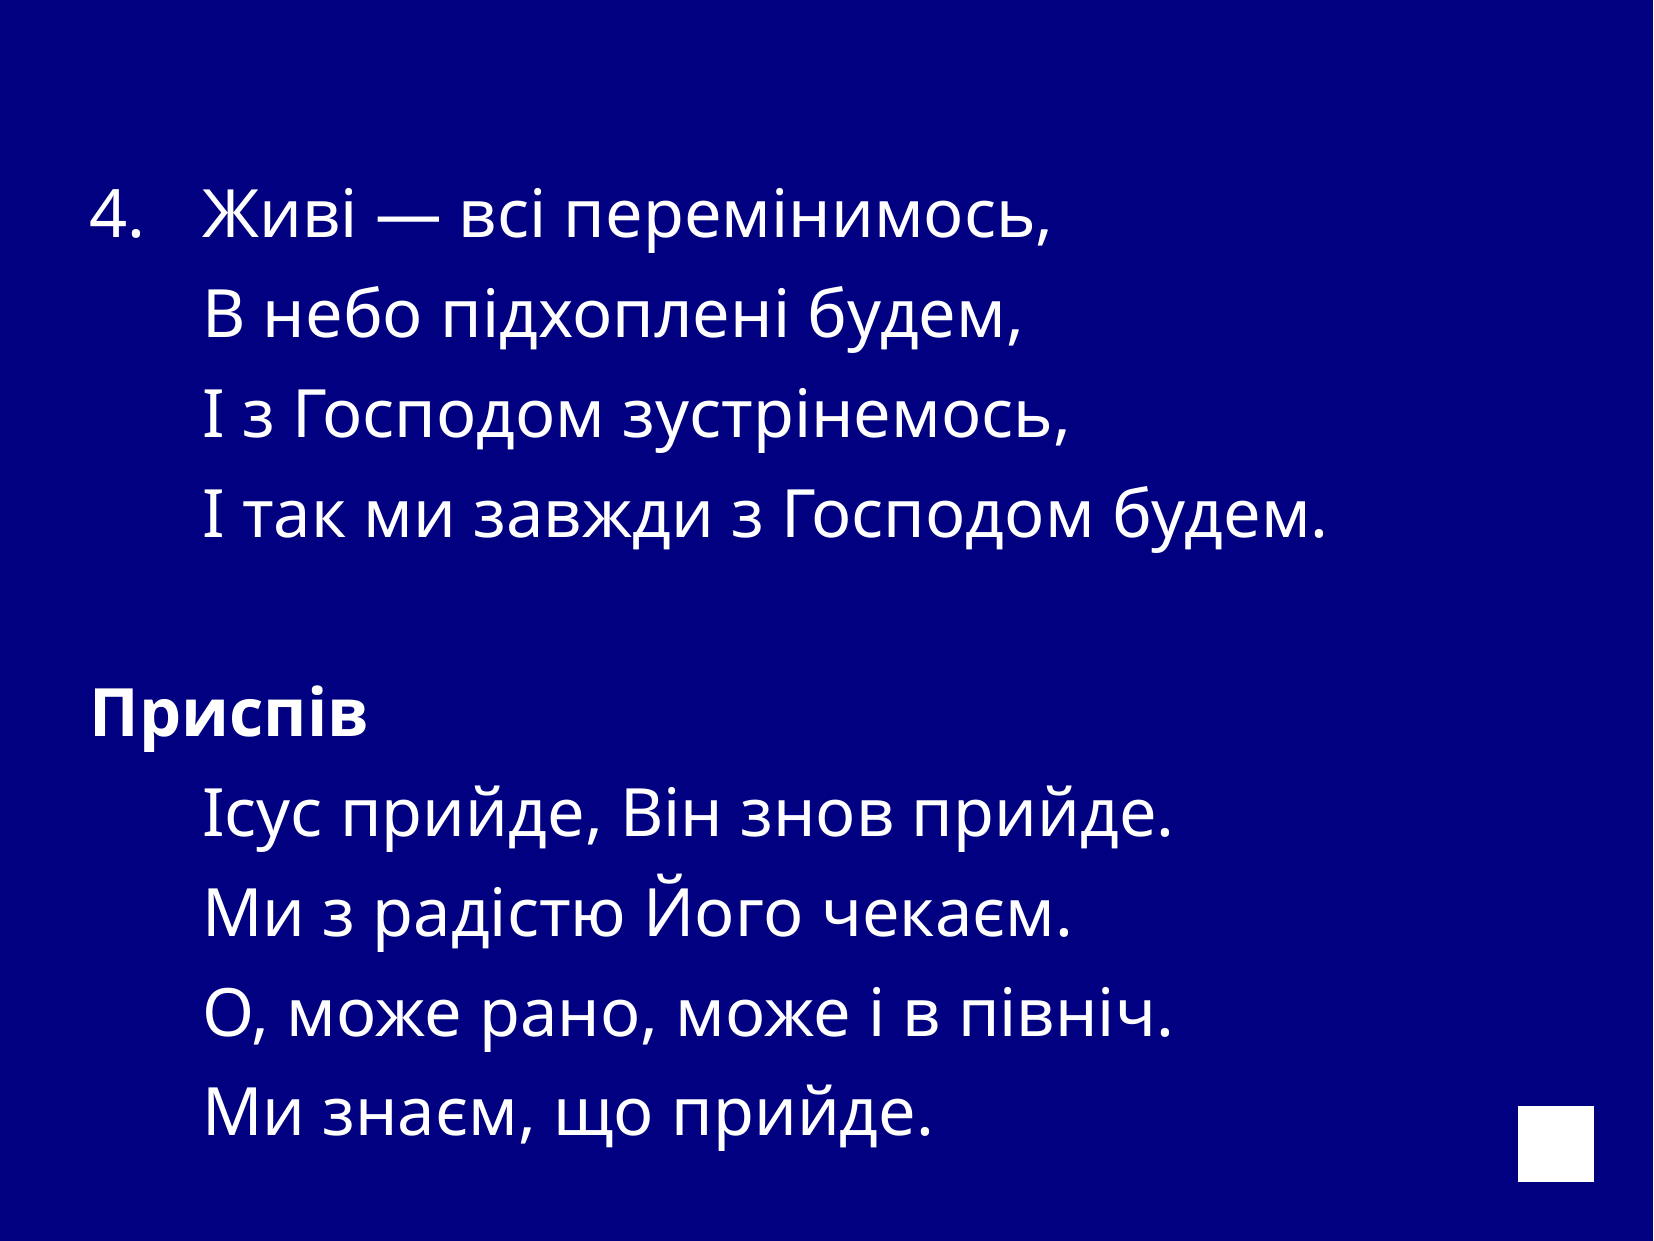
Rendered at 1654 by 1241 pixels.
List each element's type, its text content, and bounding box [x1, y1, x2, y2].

text_box [1518, 1106, 1594, 1182]
text_box 4. Живі — всі перемінимось, В небо підхоплені будем, І з Господом зустрінемось, І так ми завжди з Господом будем. Приспів Ісус прийде, Він знов прийде. Ми з радістю Його чекаєм. О, може рано, може і в північ. Ми знаєм, що прийде. [75, 150, 1576, 1163]
